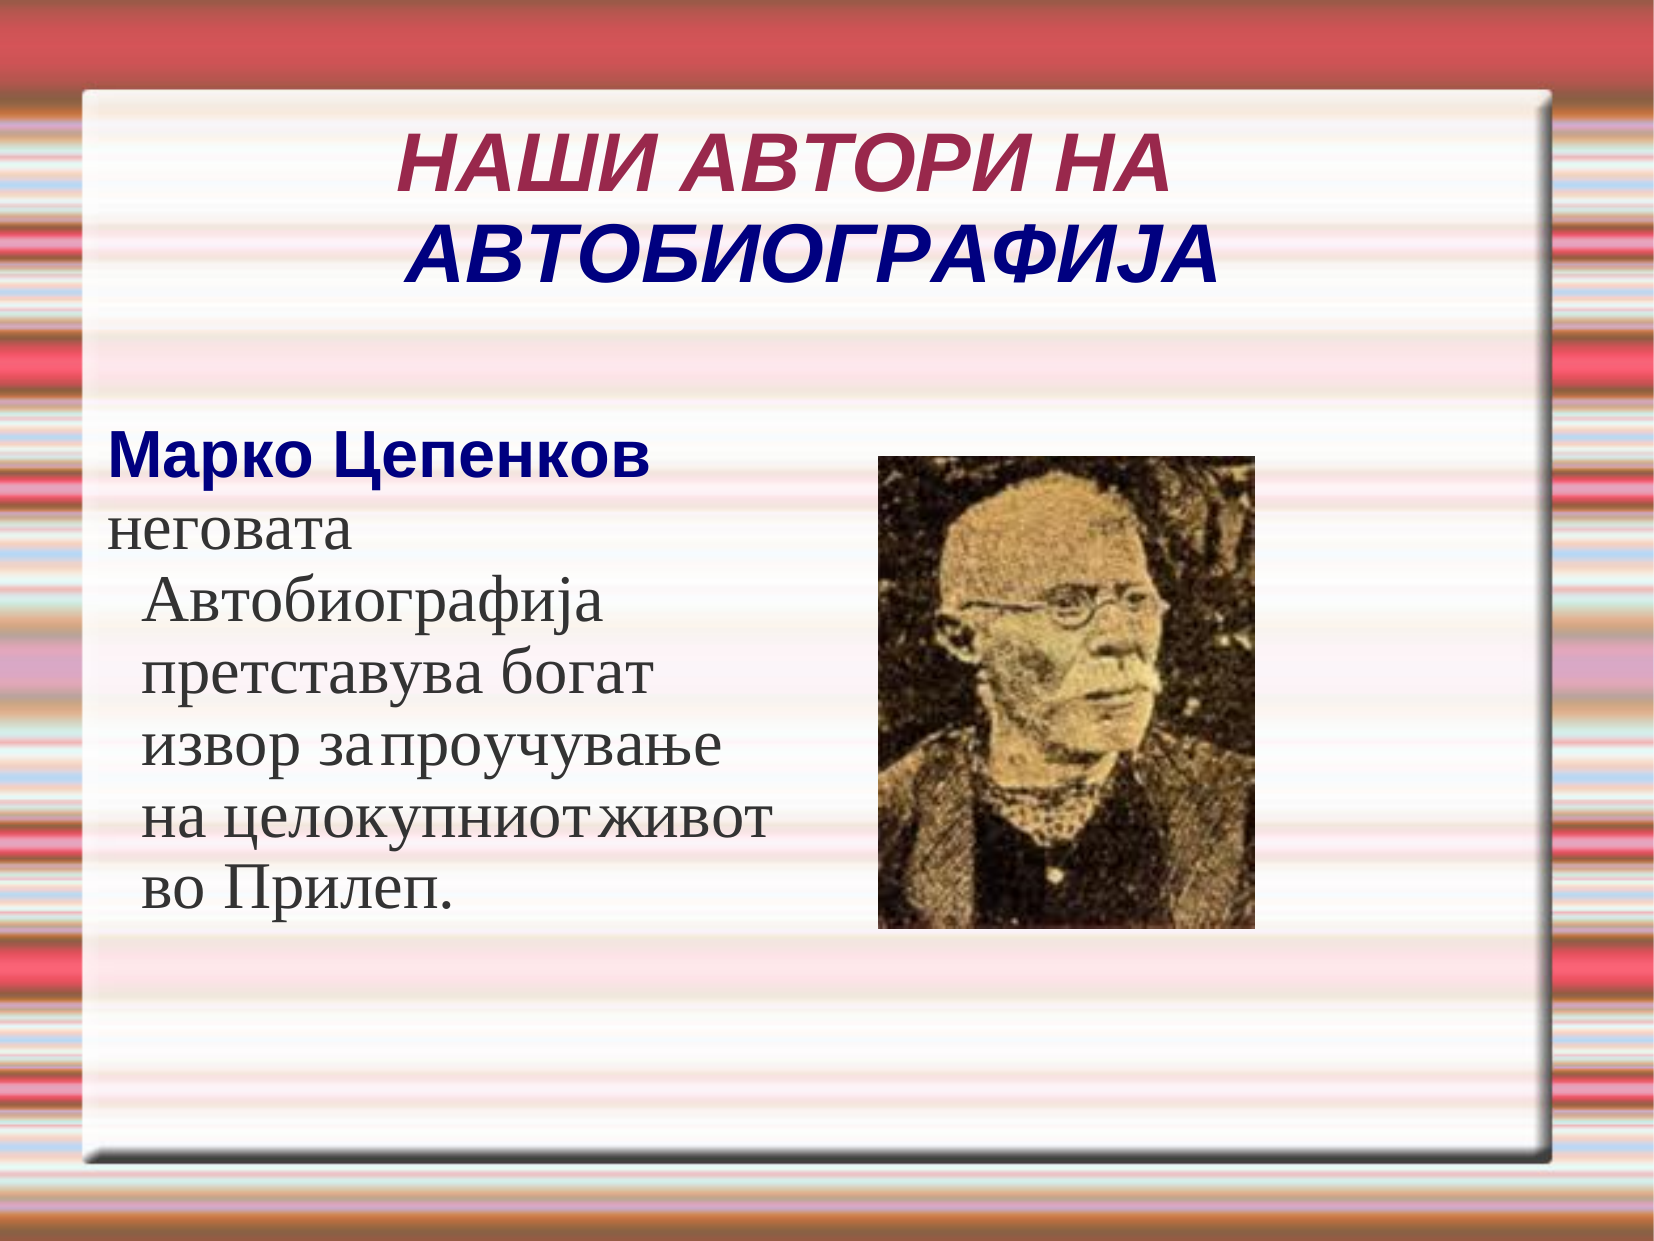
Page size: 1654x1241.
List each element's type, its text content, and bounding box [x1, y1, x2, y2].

title НАШИ АВТОРИ НА АВТОБИОГРАФИЈА [91, 105, 1504, 313]
list Марко Цепенков неговата Автобиографија претставува богат извор за проучување на целокупниот живот во Прилеп. [107, 345, 781, 1112]
picture [0, 0, 1654, 1241]
